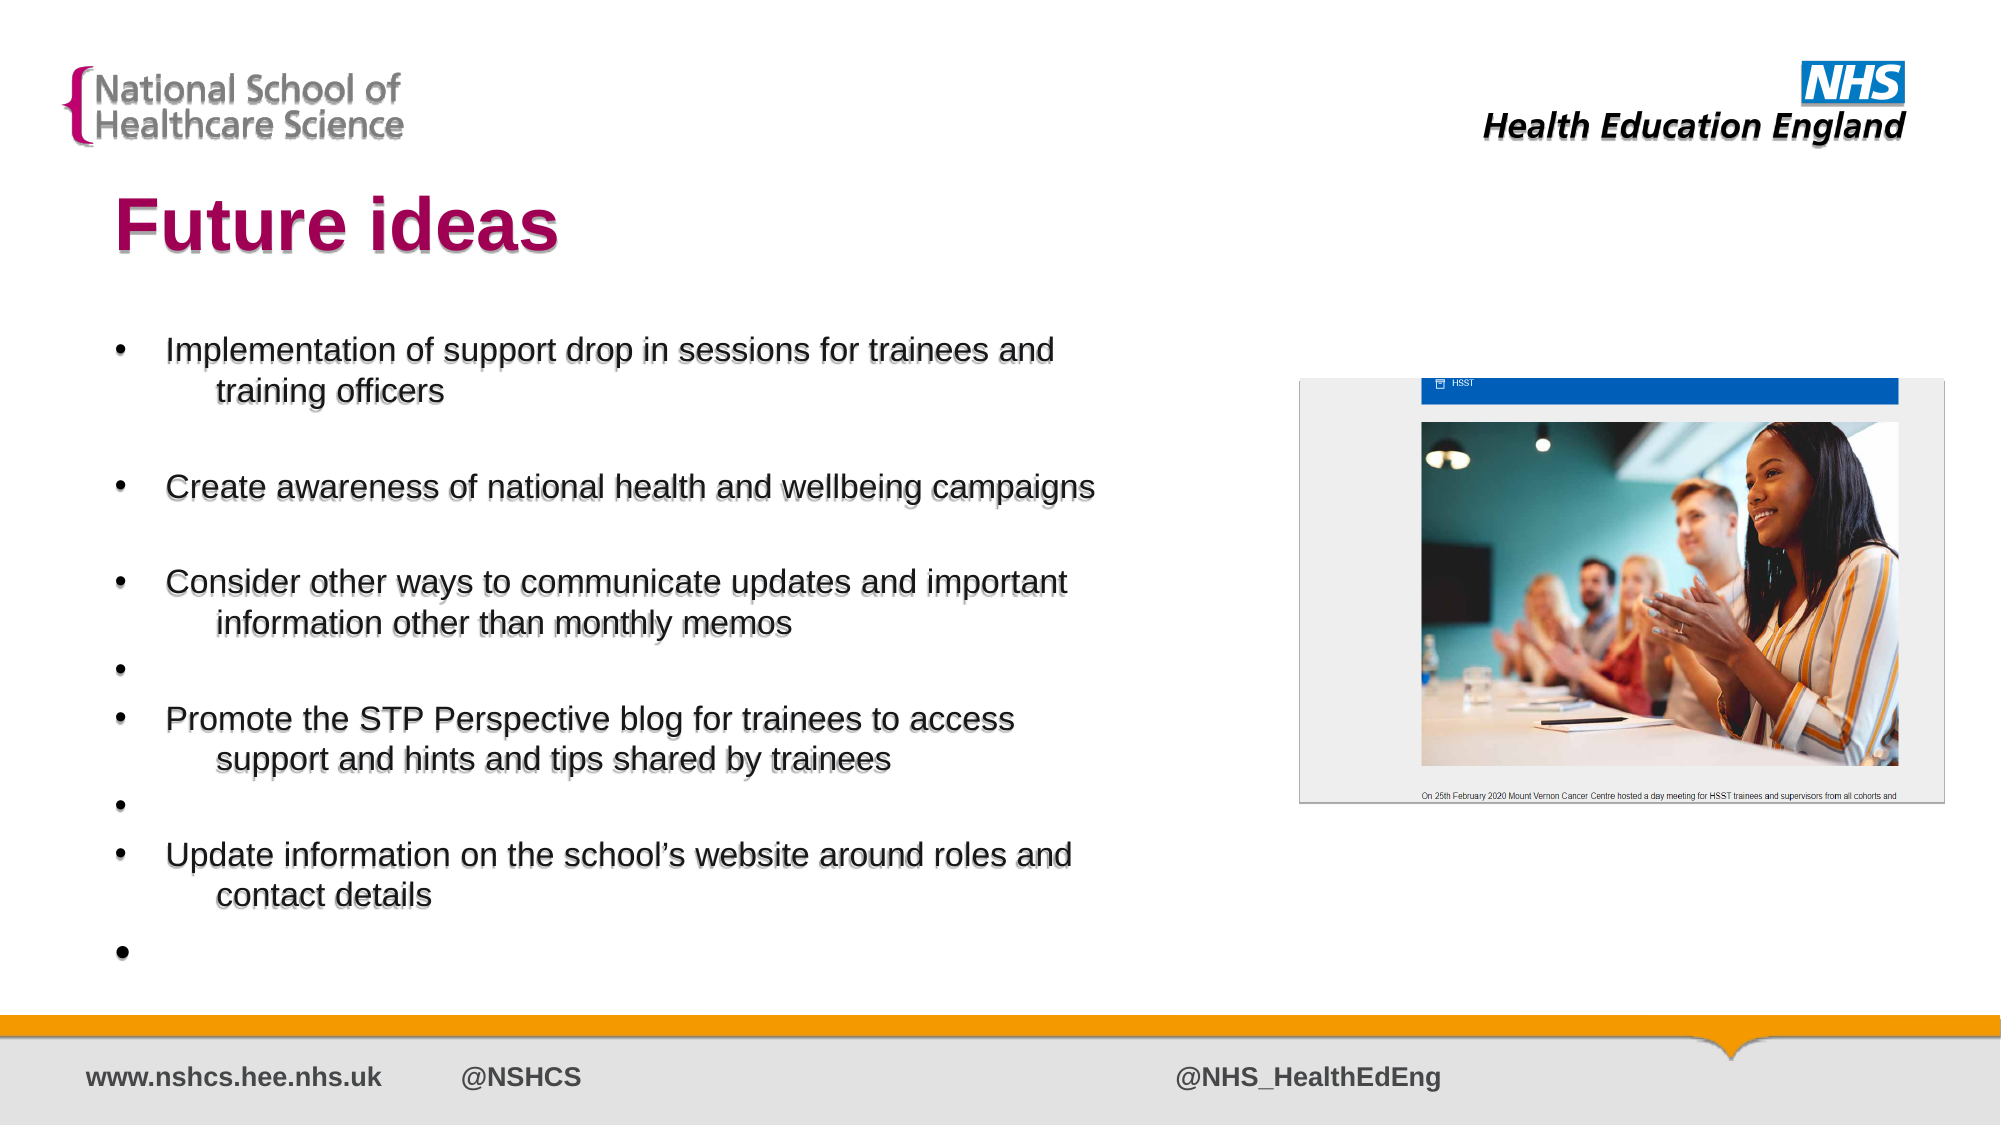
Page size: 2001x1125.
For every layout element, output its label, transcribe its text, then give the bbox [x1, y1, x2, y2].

picture [1299, 378, 1945, 802]
title Future ideas [74, 161, 1775, 273]
list Implementation of support drop in sessions for trainees and training officers Create awareness of national health and wellbeing campaigns Consider other ways to communicate updates and important information other than monthly memos Promote the STP Perspective blog for trainees to access support and hints and tips shared by trainees Update information on the school’s website around roles and contact details [92, 279, 1268, 953]
